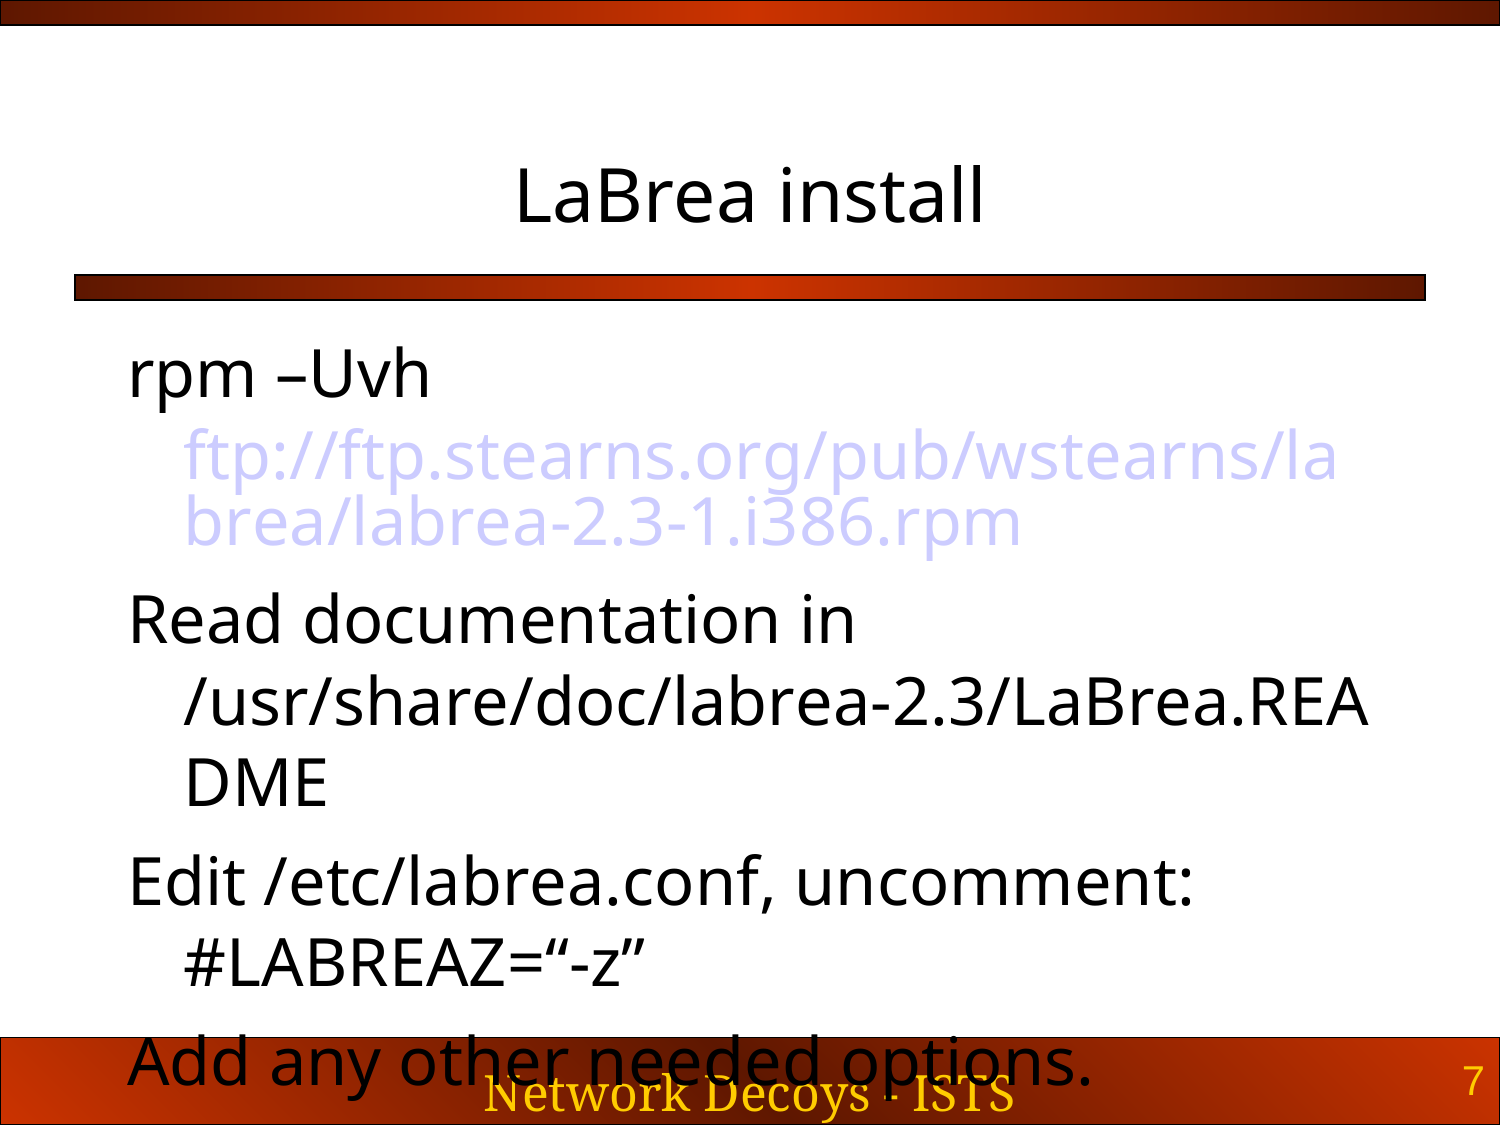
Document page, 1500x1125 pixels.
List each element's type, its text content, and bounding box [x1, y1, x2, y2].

title LaBrea install [112, 99, 1388, 288]
list rpm –Uvh ftp://ftp.stearns.org/pub/wstearns/labrea/labrea-2.3-1.i386.rpm Read documentation in /usr/share/doc/labrea-2.3/LaBrea.README Edit /etc/labrea.conf, uncomment: #LABREAZ=“-z” Add any other needed options. [112, 324, 1388, 1001]
